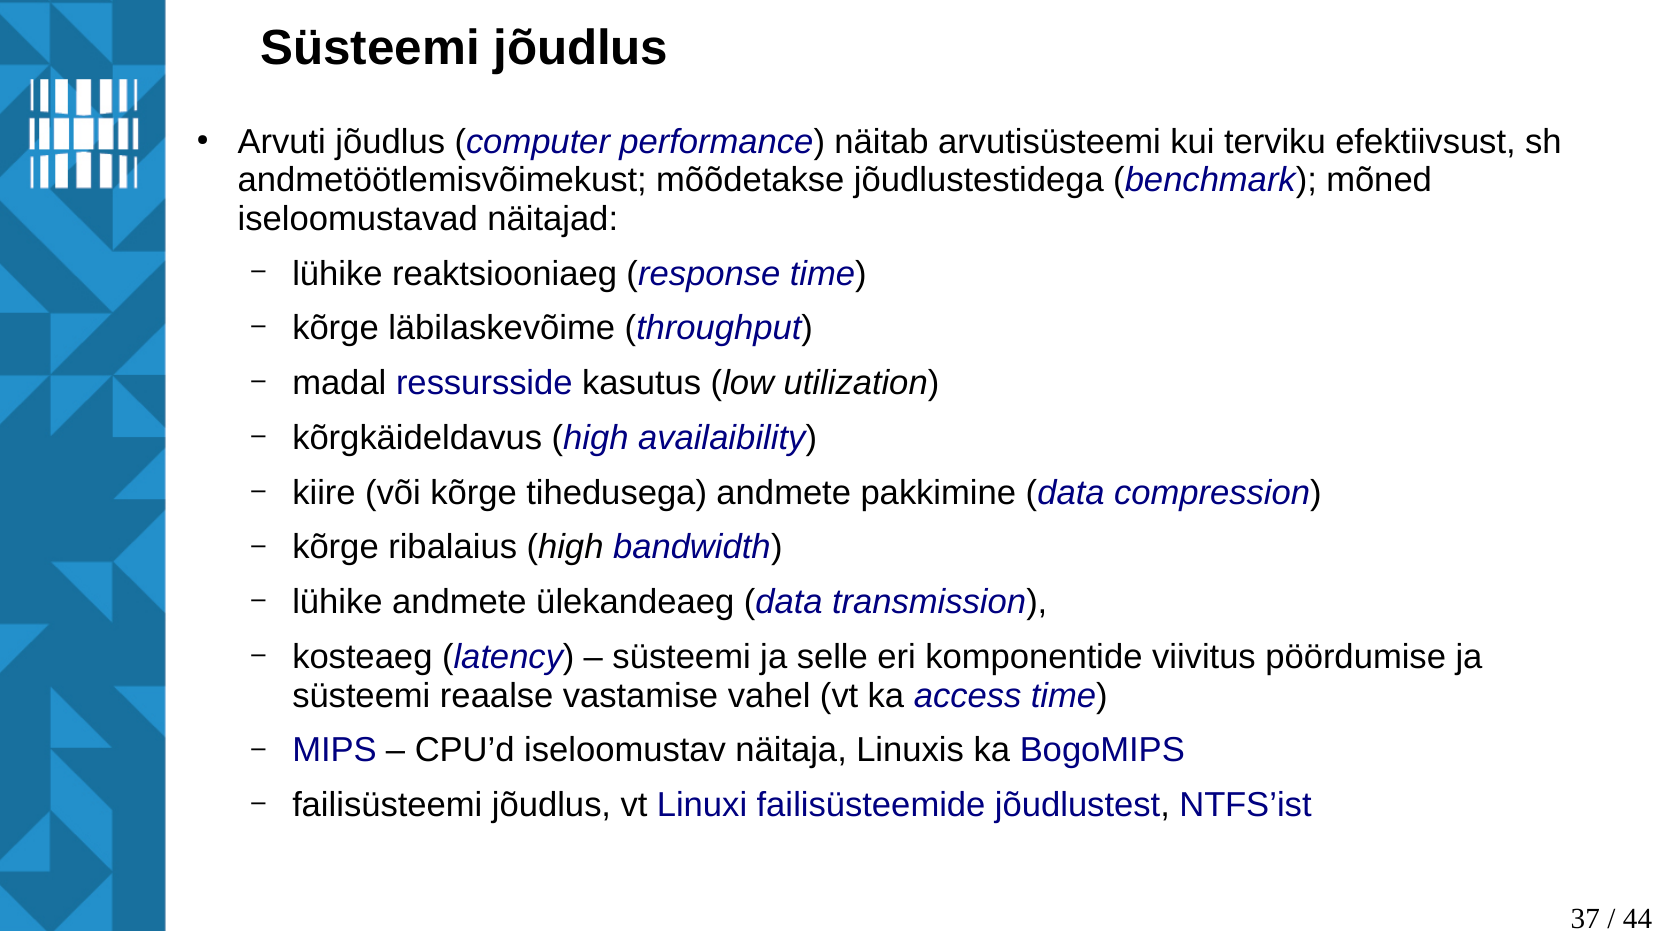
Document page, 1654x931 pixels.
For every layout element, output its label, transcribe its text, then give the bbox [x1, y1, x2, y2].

list Arvuti jõudlus (computer performance) näitab arvutisüsteemi kui terviku efektiivsust, sh andmetöötlemisvõimekust; mõõdetakse jõudlustestidega (benchmark); mõned iseloomustavad näitajad: lühike reaktsiooniaeg (response time) kõrge läbilaskevõime (throughput) madal ressursside kasutus (low utilization) kõrgkäideldavus (high availaibility) kiire (või kõrge tihedusega) andmete pakkimine (data compression) kõrge ribalaius (high bandwidth) lühike andmete ülekandeaeg (data transmission), kosteaeg (latency) – süsteemi ja selle eri komponentide viivitus pöördumise ja süsteemi reaalse vastamise vahel (vt ka access time) MIPS – CPU’d iseloomustav näitaja, Linuxis ka BogoMIPS failisüsteemi jõudlus, vt Linuxi failisüsteemide jõudlustest, NTFS’ist [183, 121, 1595, 835]
title Süsteemi jõudlus [260, 10, 1521, 86]
